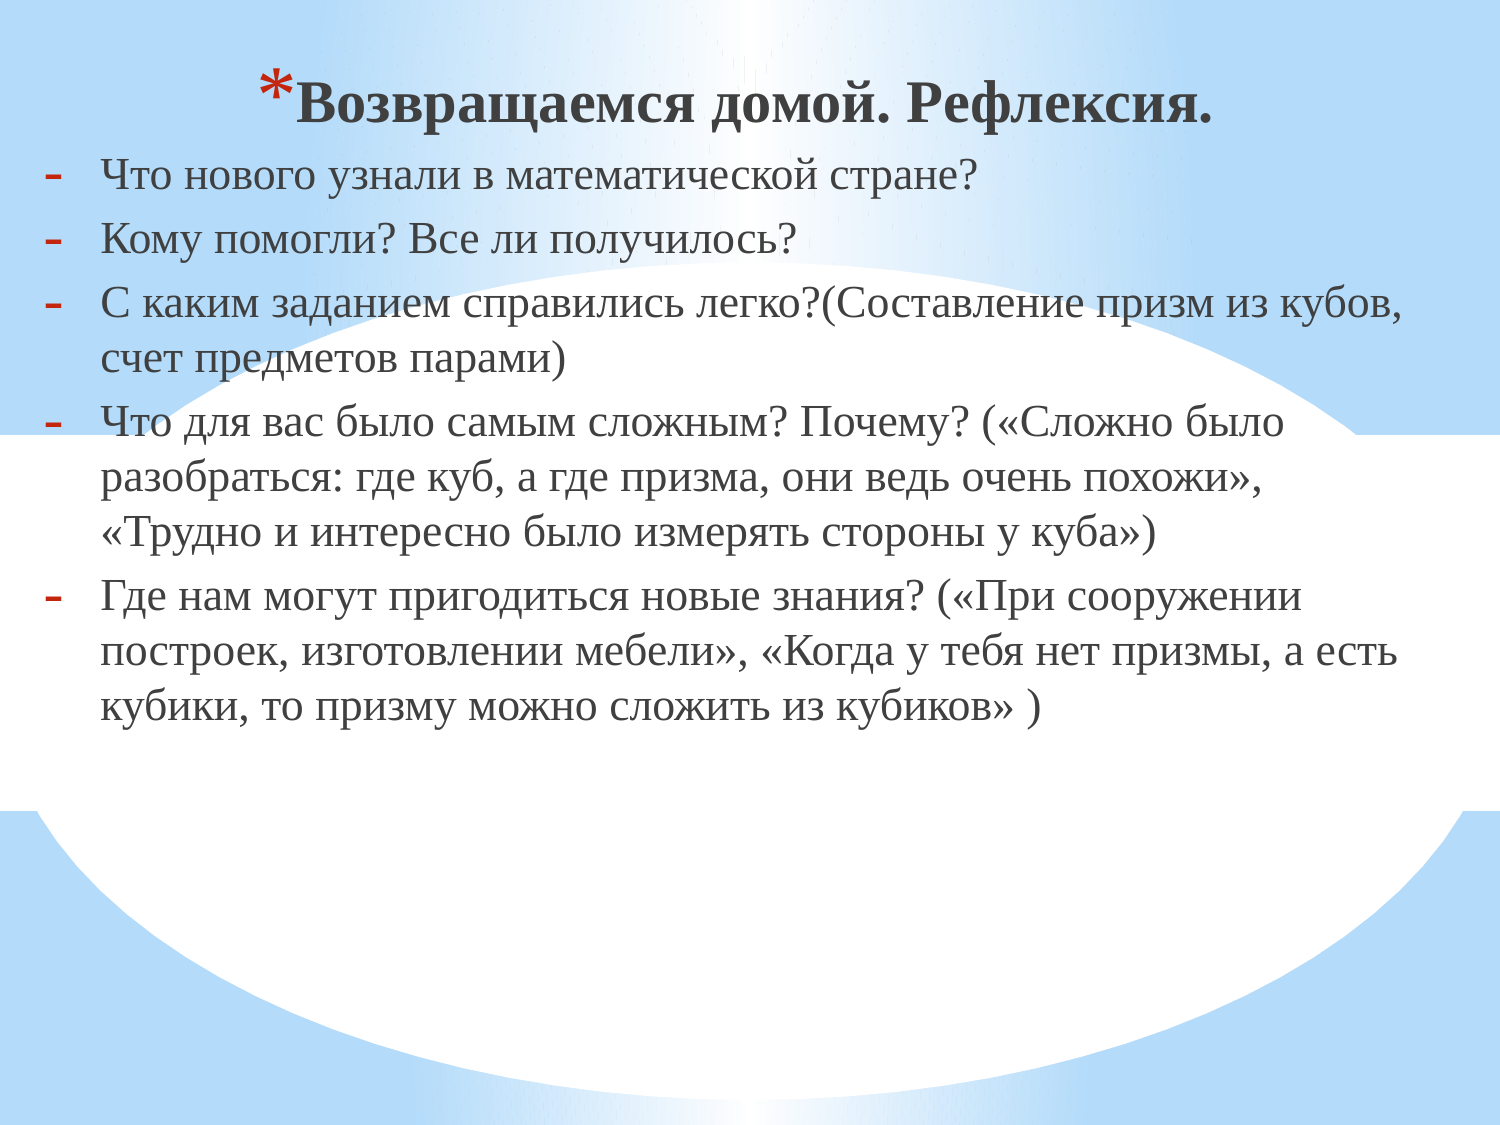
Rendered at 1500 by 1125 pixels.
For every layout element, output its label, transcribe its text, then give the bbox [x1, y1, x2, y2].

title [508, 356, 515, 366]
title [359, 356, 370, 371]
title [533, 356, 542, 366]
title [333, 356, 1313, 754]
title [333, 655, 338, 663]
title [461, 356, 471, 371]
title [439, 361, 447, 370]
title [482, 361, 490, 370]
title [383, 362, 392, 370]
list Возвращаемся домой. Рефлексия. Что нового узнали в математической стране? Кому помогли? Все ли получилось? С каким заданием справились легко?(Составление призм из кубов, счет предметов парами) Что для вас было самым сложным? Почему? («Сложно было разобраться: где куб, а где призма, они ведь очень похожи», «Трудно и интересно было измерять стороны у куба») Где нам могут пригодиться новые знания? («При сооружении построек, изготовлении мебели», «Когда у тебя нет призмы, а есть кубики, то призму можно сложить из кубиков» ) [29, 54, 1436, 339]
